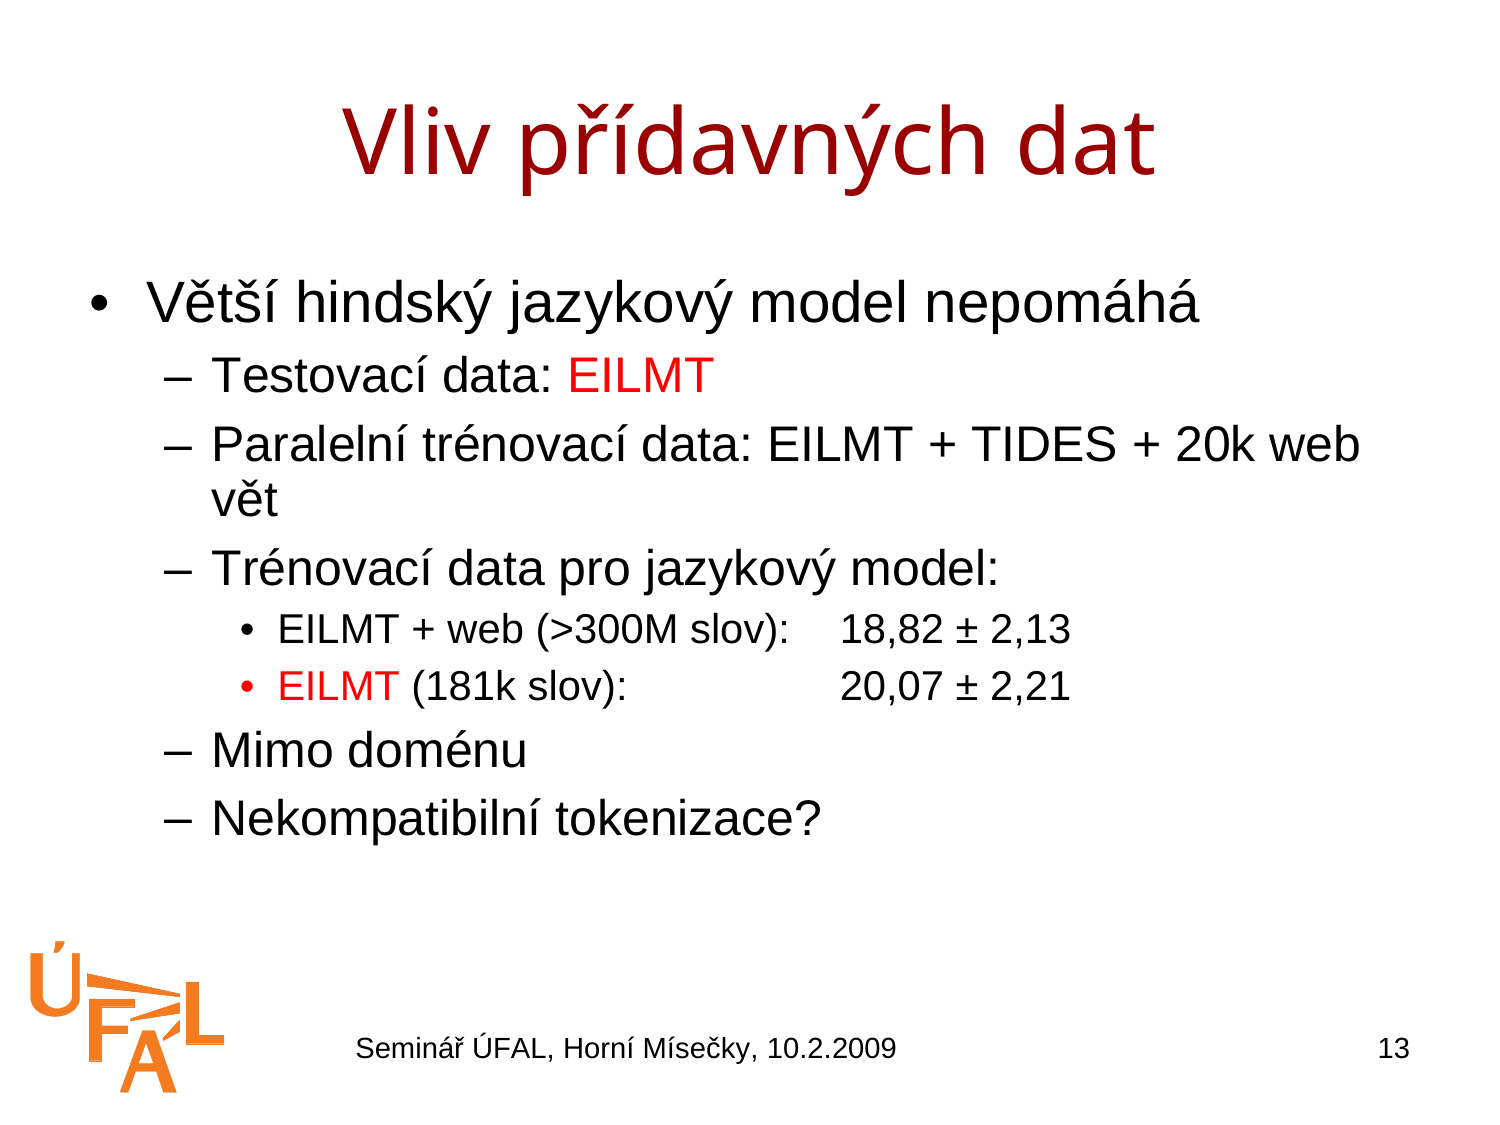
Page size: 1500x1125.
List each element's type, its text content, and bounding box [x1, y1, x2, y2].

list Větší hindský jazykový model nepomáhá Testovací data: EILMT Paralelní trénovací data: EILMT + TIDES + 20k web vět Trénovací data pro jazykový model: EILMT + web (>300M slov): 18,82 ± 2,13 EILMT (181k slov): 20,07 ± 2,21 Mimo doménu Nekompatibilní tokenizace? [75, 262, 1426, 1006]
title Vliv přídavných dat [75, 45, 1426, 233]
